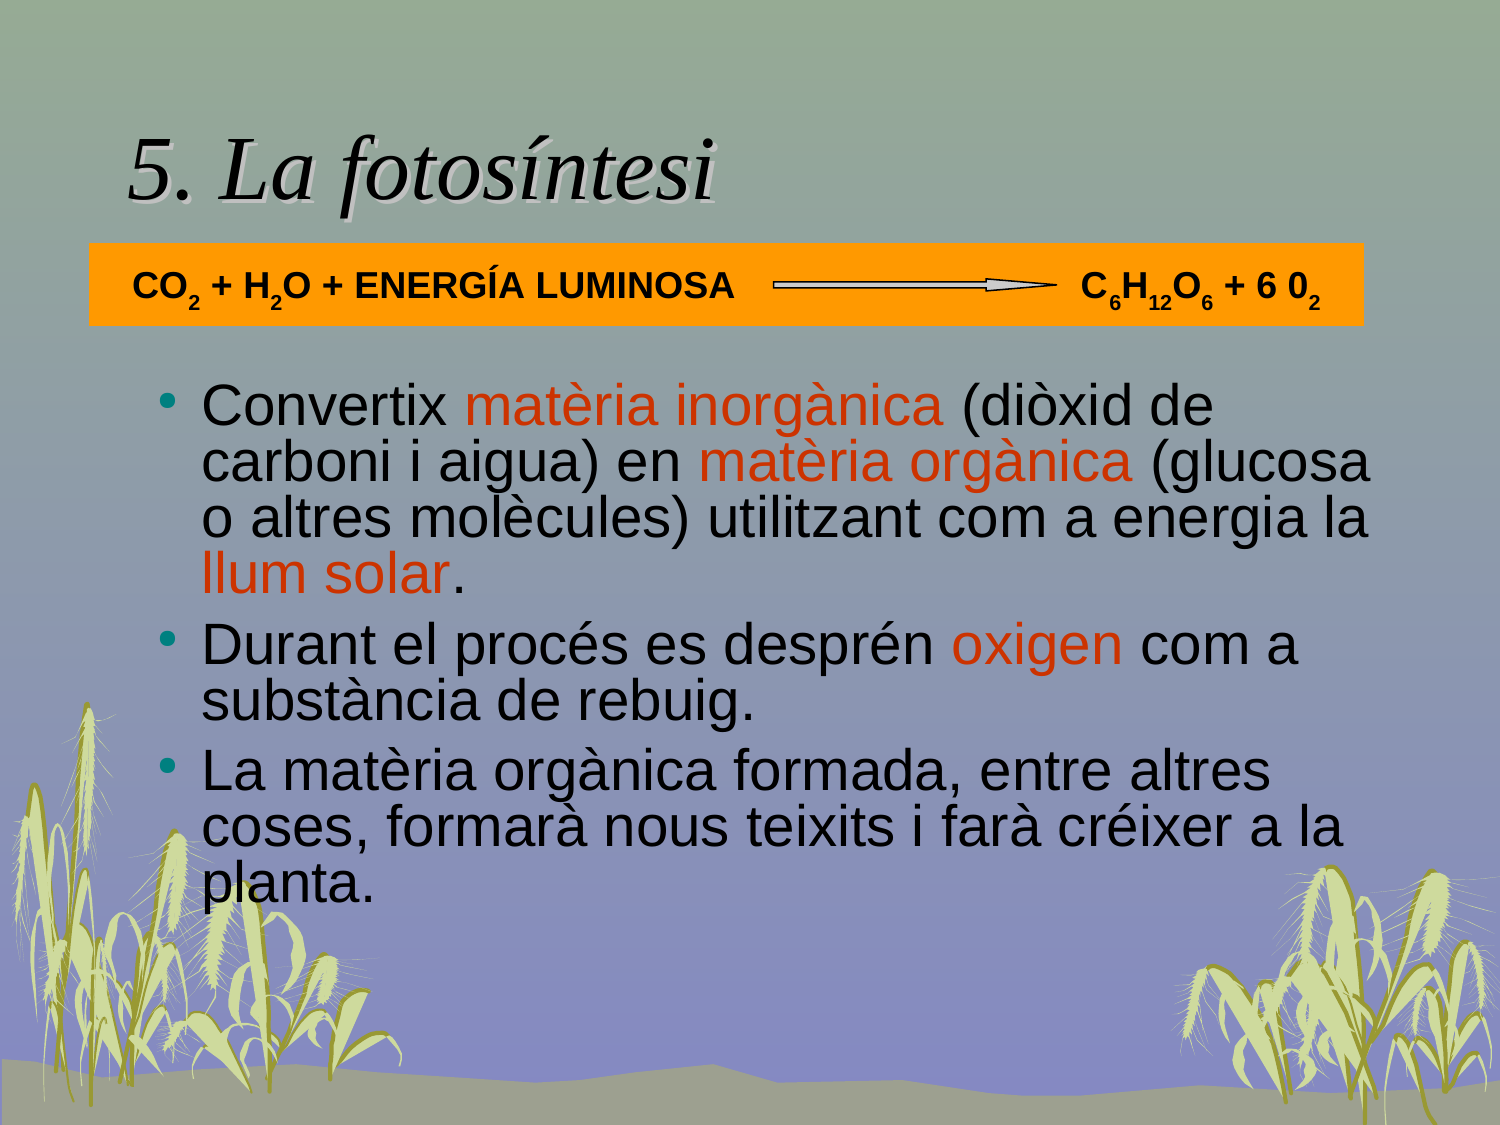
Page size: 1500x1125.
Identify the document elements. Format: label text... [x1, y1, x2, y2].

title 5. La fotosíntesi [112, 68, 1388, 257]
list Convertix matèria inorgànica (diòxid de carboni i aigua) en matèria orgànica (glucosa o altres molècules) utilitzant com a energia la llum solar. Durant el procés es desprén oxigen com a substància de rebuig. La matèria orgànica formada, entre altres coses, formarà nous teixits i farà créixer a la planta. [112, 373, 1388, 969]
text_box [773, 278, 1058, 291]
table_header CO2 + H2O + ENERGÍA LUMINOSA C6H12O6 + 6 02 [89, 243, 1364, 326]
